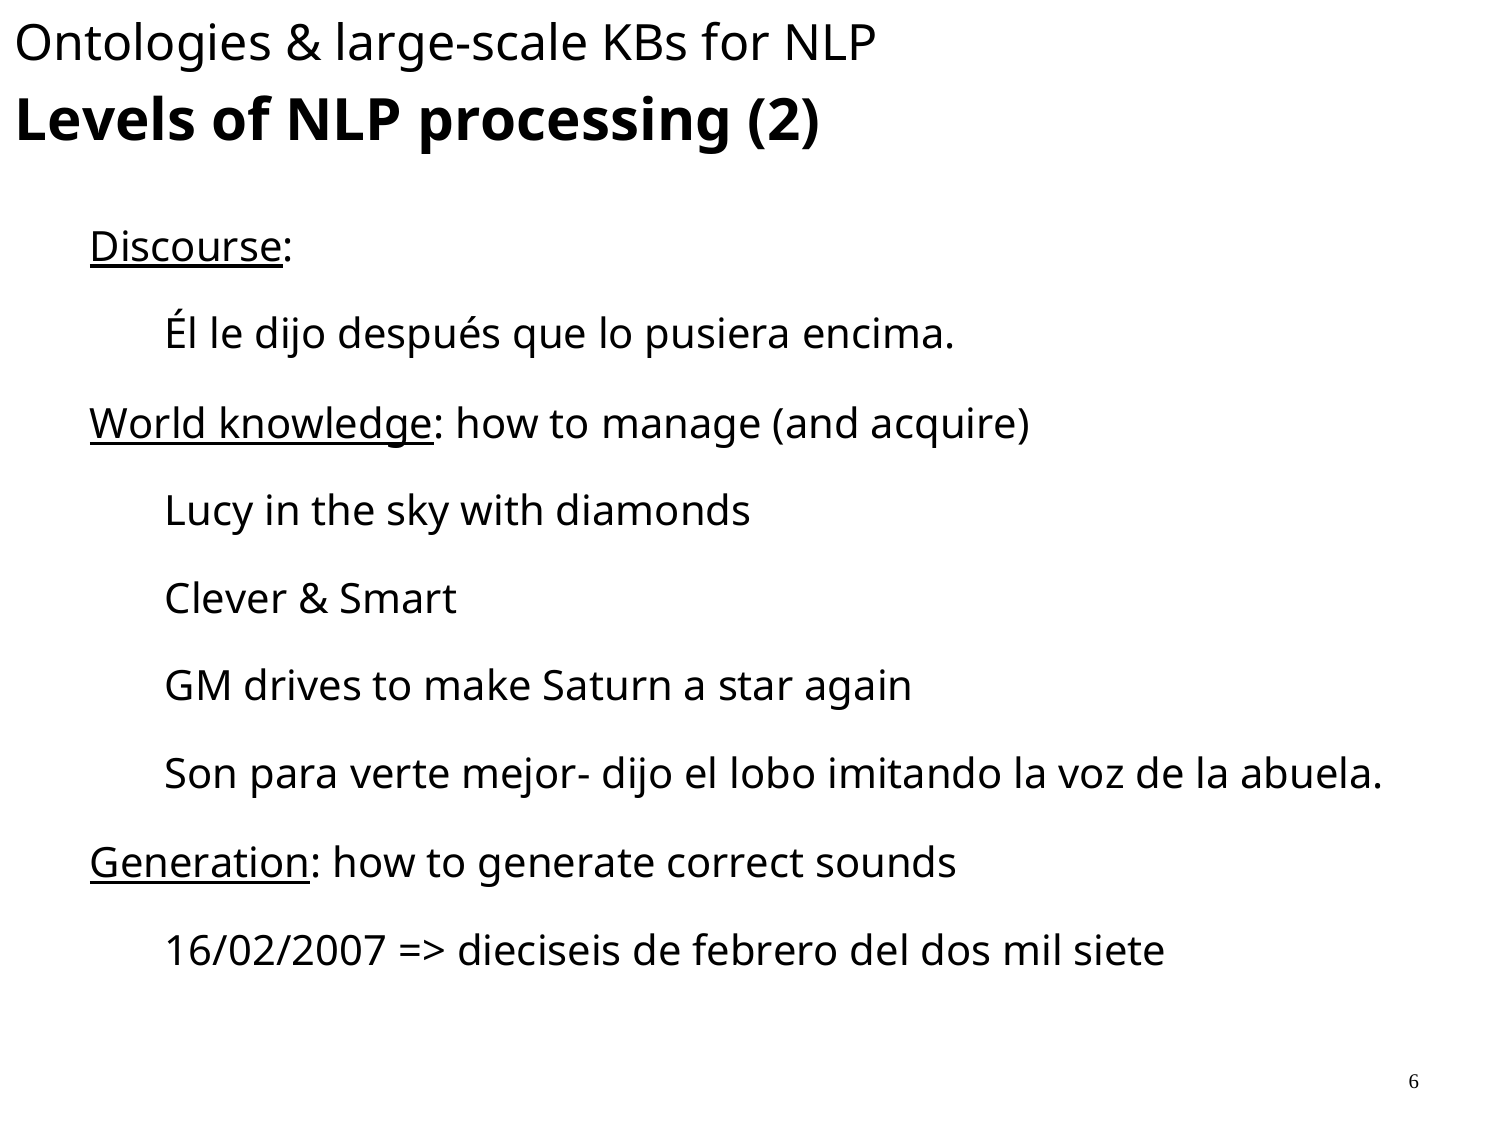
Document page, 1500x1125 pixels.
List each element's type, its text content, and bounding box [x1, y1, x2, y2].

title Ontologies & large-scale KBs for NLP Levels of NLP processing (2) [0, 0, 1500, 157]
list Discourse: Él le dijo después que lo pusiera encima. World knowledge: how to manage (and acquire) Lucy in the sky with diamonds Clever & Smart GM drives to make Saturn a star again Son para verte mejor- dijo el lobo imitando la voz de la abuela. Generation: how to generate correct sounds 16/02/2007 => dieciseis de febrero del dos mil siete [75, 192, 1483, 1029]
